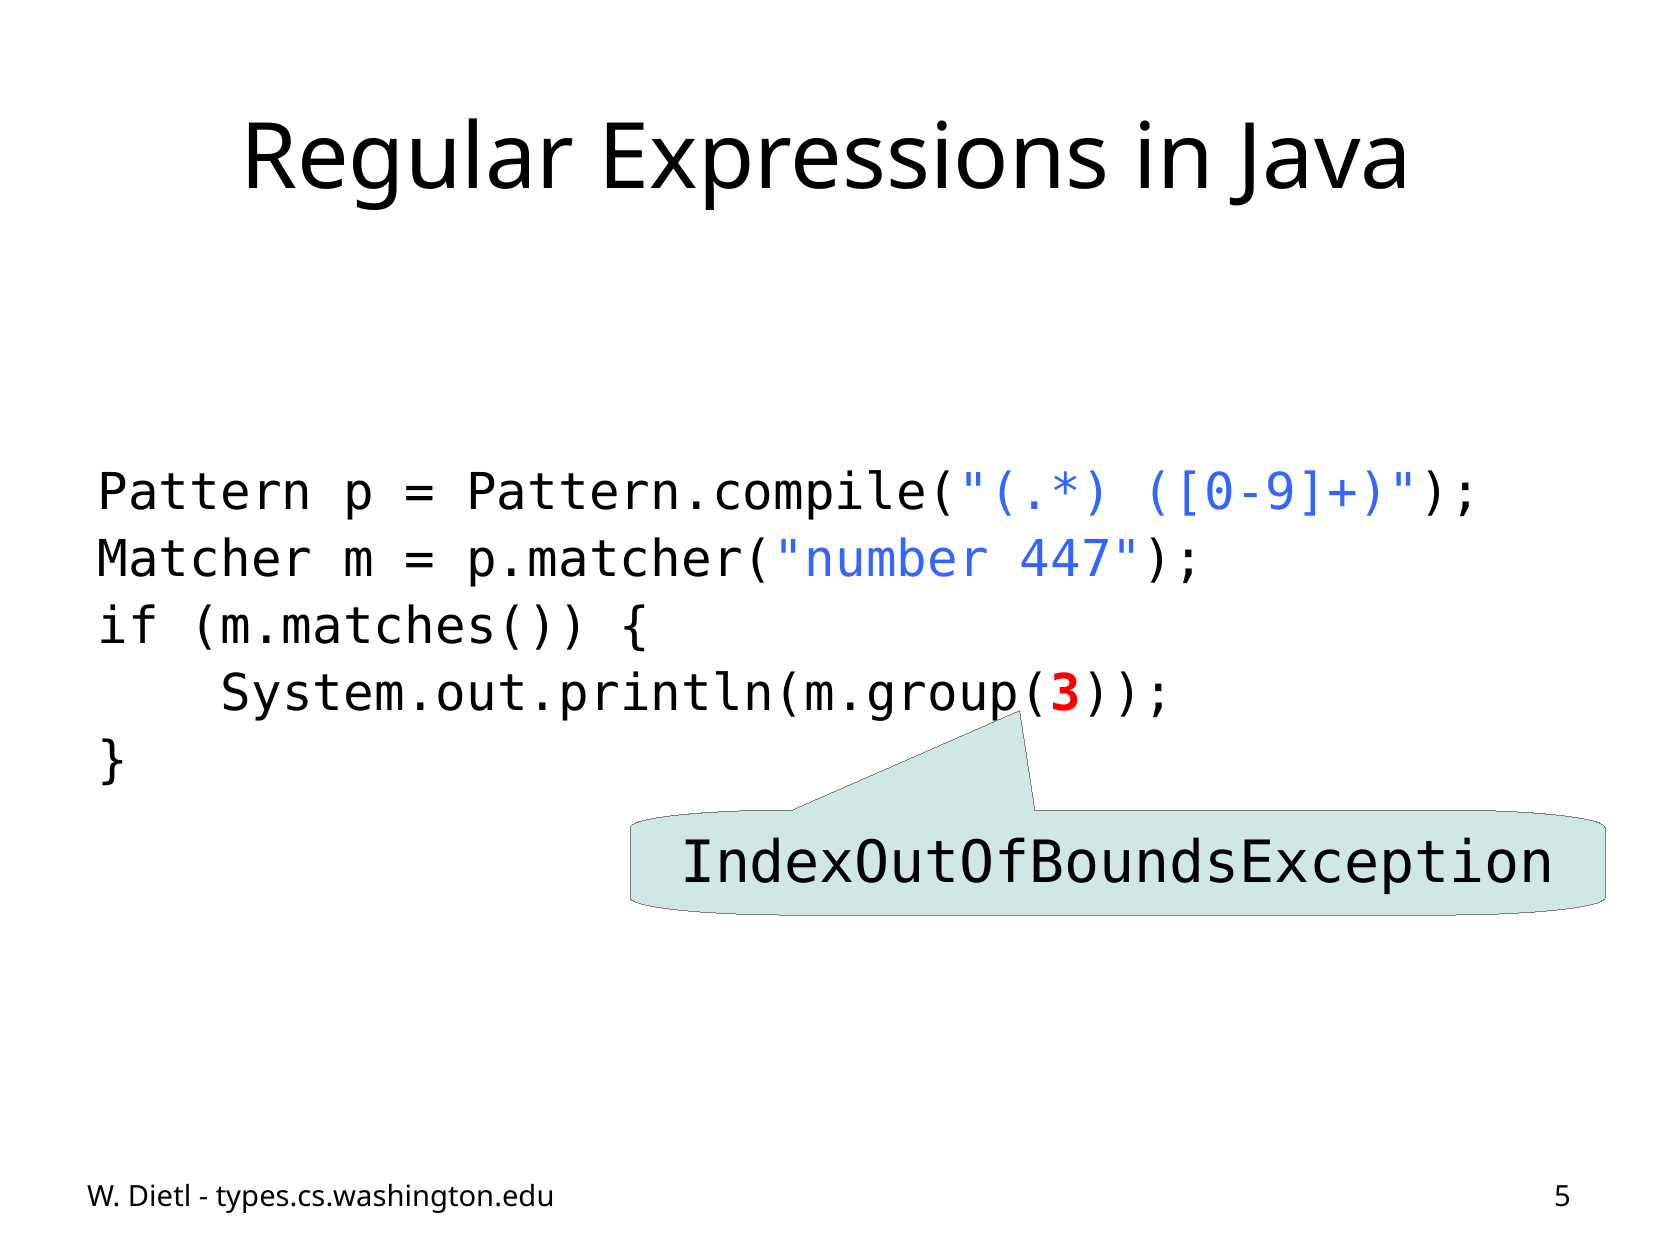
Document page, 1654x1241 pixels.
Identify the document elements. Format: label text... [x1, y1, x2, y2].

text_box Pattern p = Pattern.compile("(.*) ([0-9]+)"); Matcher m = p.matcher("number 447"); if (m.matches()) { System.out.println(m.group(3)); } [82, 454, 1571, 841]
title Regular Expressions in Java [82, 49, 1571, 257]
text_box IndexOutOfBoundsException [630, 710, 1606, 916]
